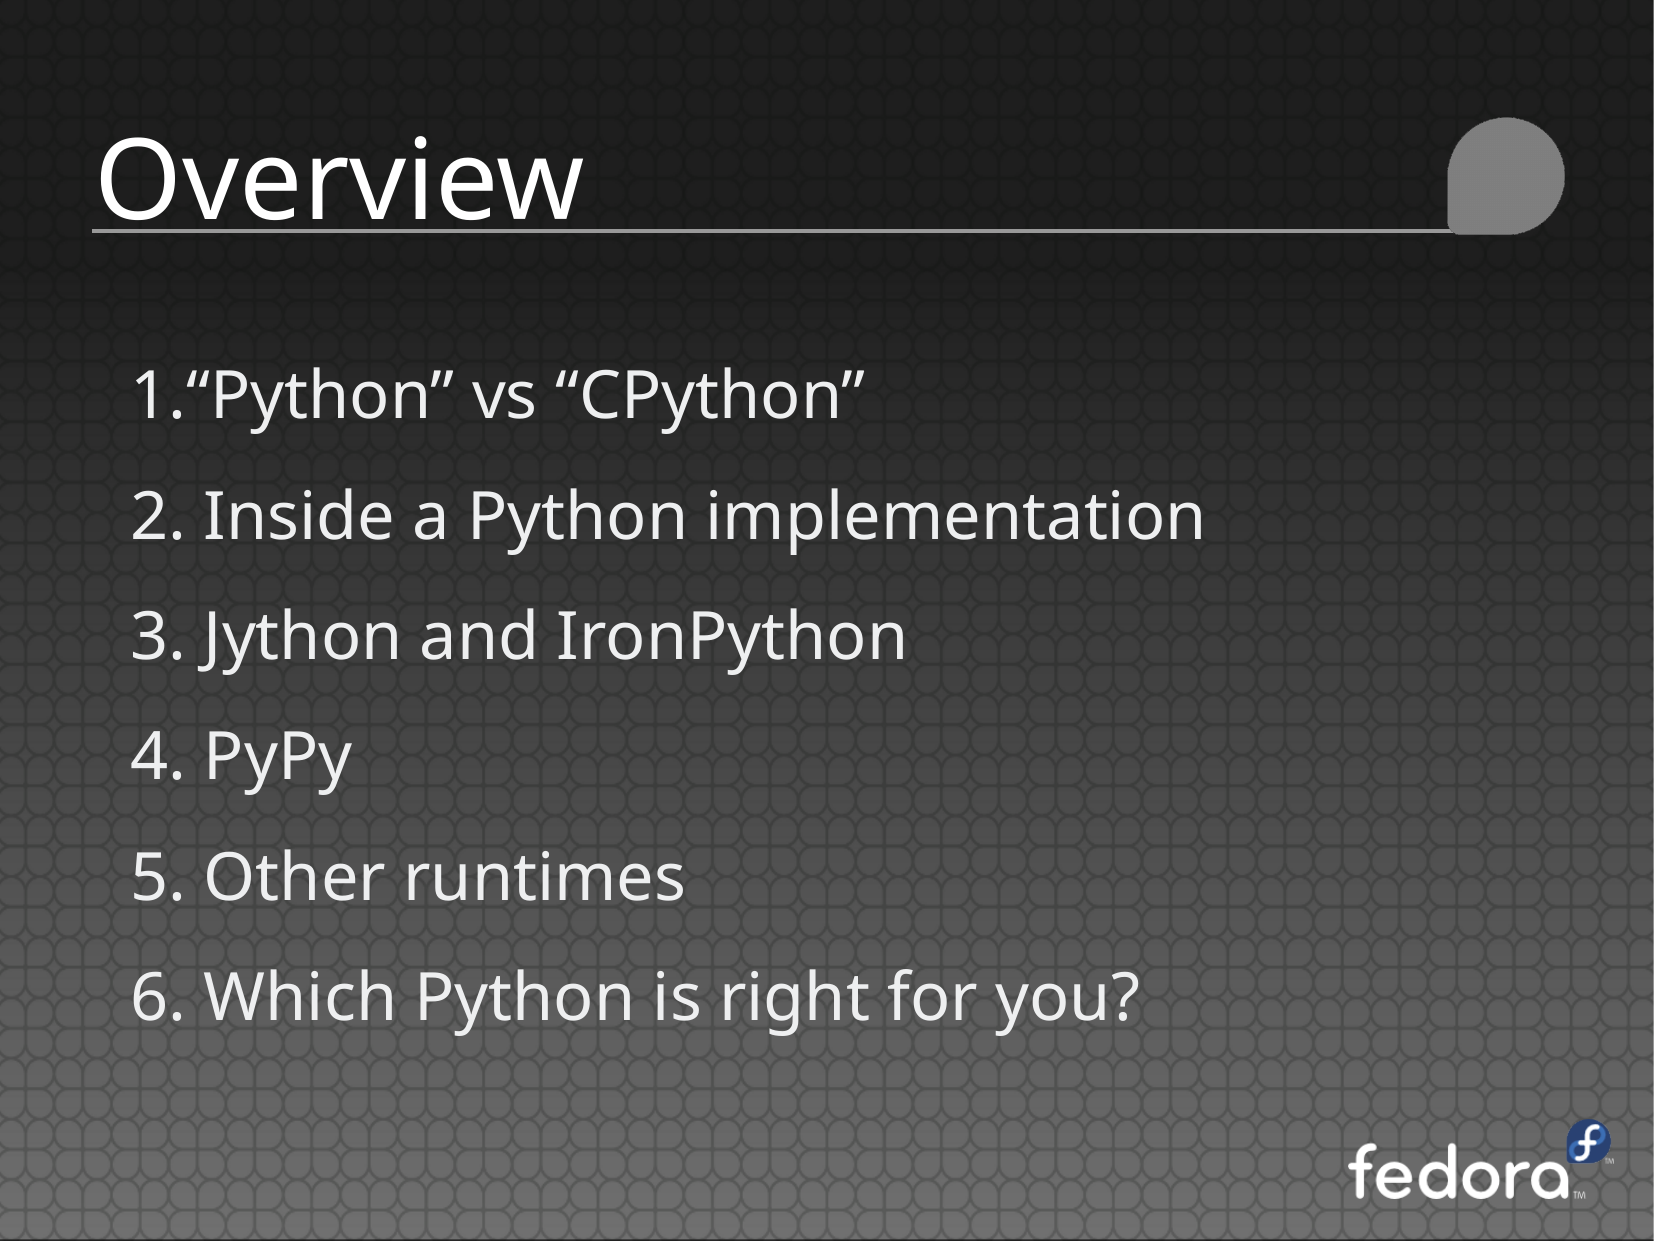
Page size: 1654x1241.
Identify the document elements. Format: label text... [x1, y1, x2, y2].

picture [0, 0, 1654, 1241]
title Overview [94, 100, 1426, 251]
list “Python” vs “CPython” Inside a Python implementation Jython and IronPython PyPy Other runtimes Which Python is right for you? [112, 227, 1501, 1163]
